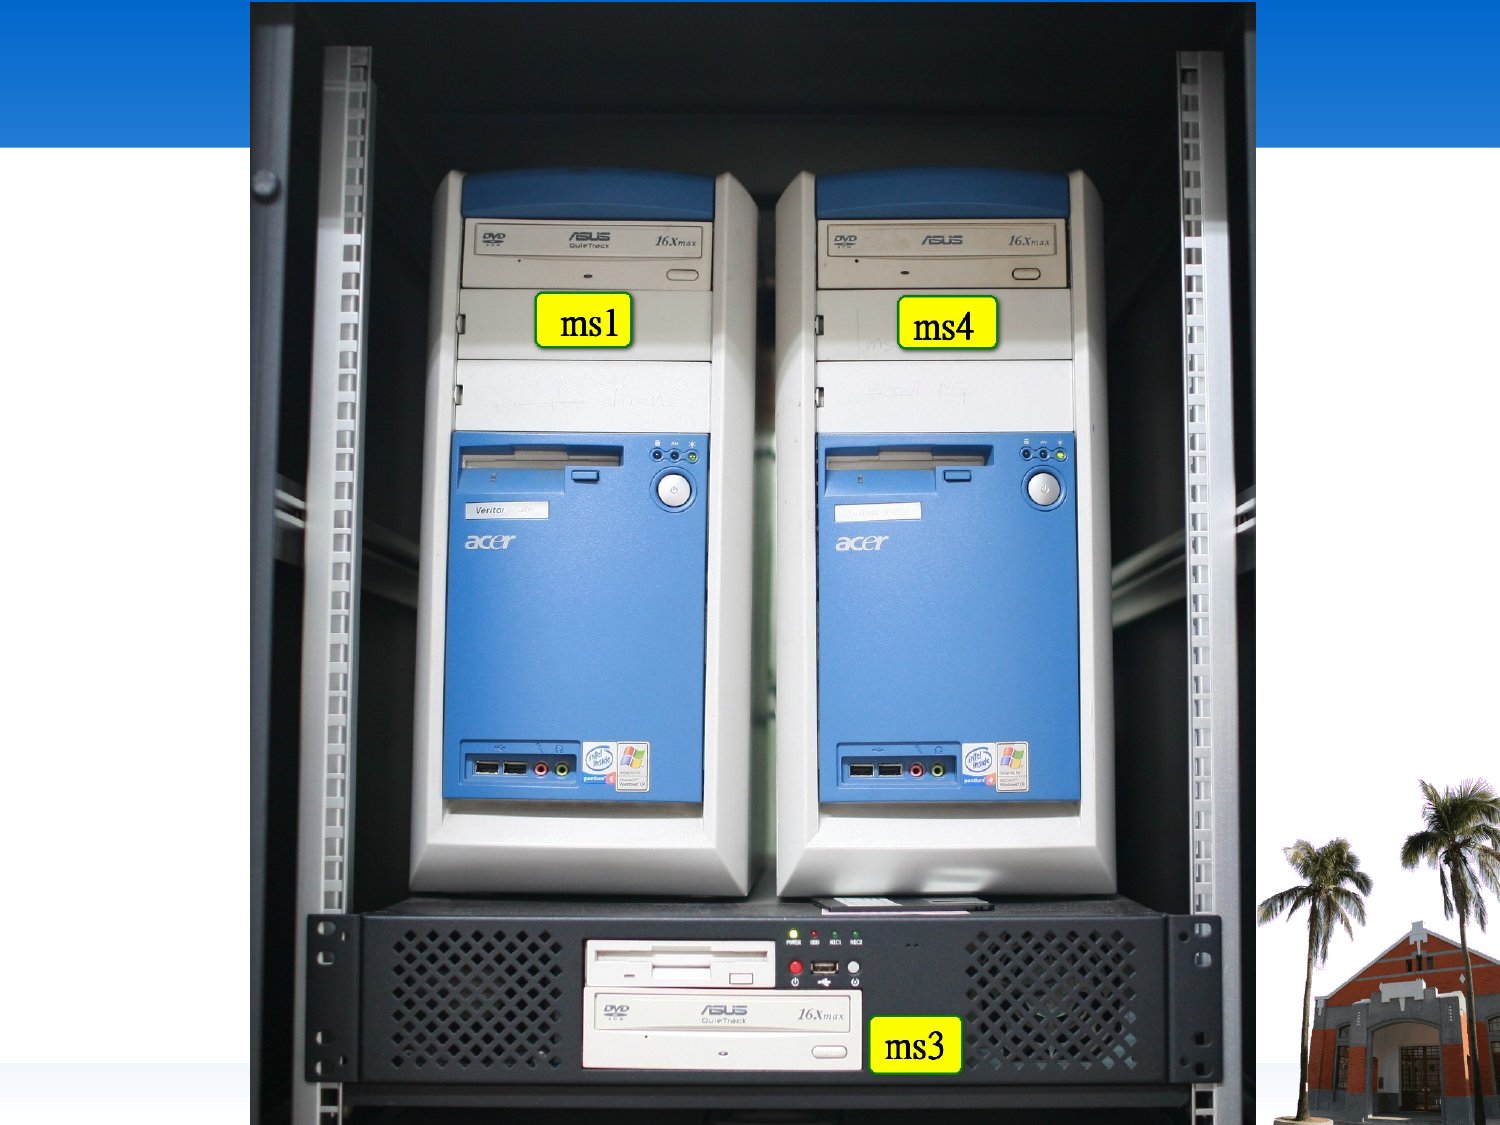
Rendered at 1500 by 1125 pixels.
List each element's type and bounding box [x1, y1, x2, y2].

picture [250, 2, 1500, 1125]
